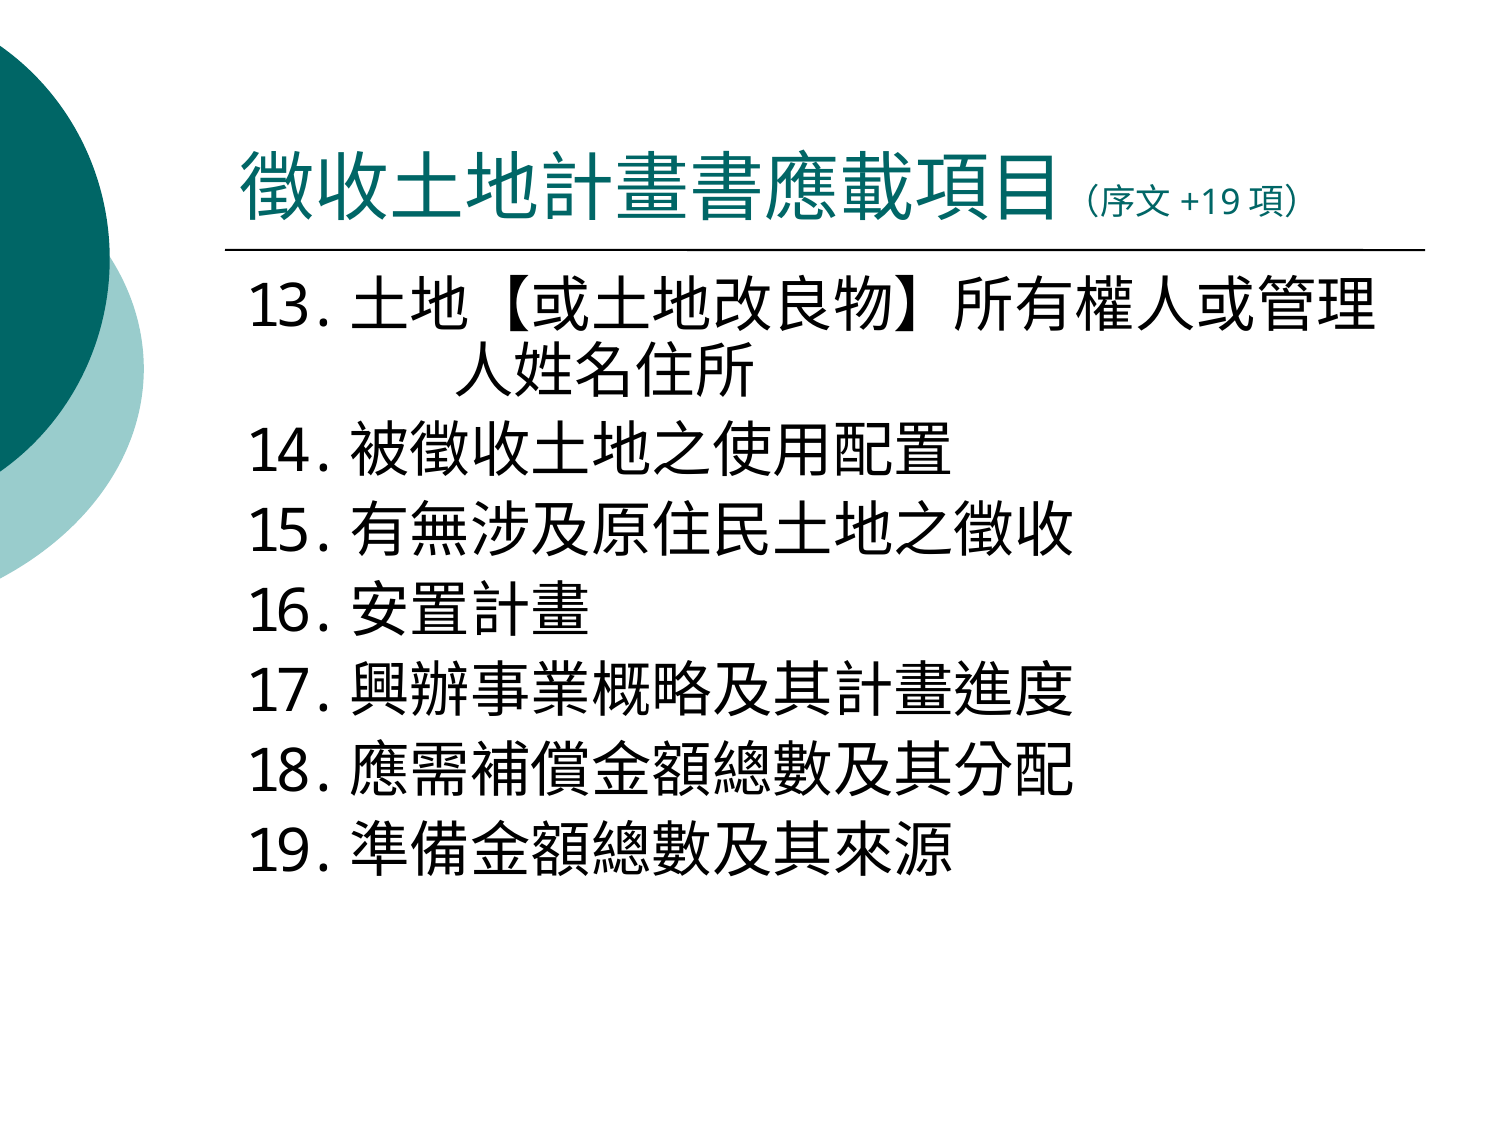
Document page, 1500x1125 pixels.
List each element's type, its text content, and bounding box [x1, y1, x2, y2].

title 徵收土地計畫書應載項目（序文+19項） [224, 49, 1425, 237]
list 土地【或土地改良物】所有權人或管理人姓名住所 被徵收土地之使用配置 有無涉及原住民土地之徵收 安置計畫 興辦事業概略及其計畫進度 應需補償金額總數及其分配 準備金額總數及其來源 [230, 267, 1430, 1047]
